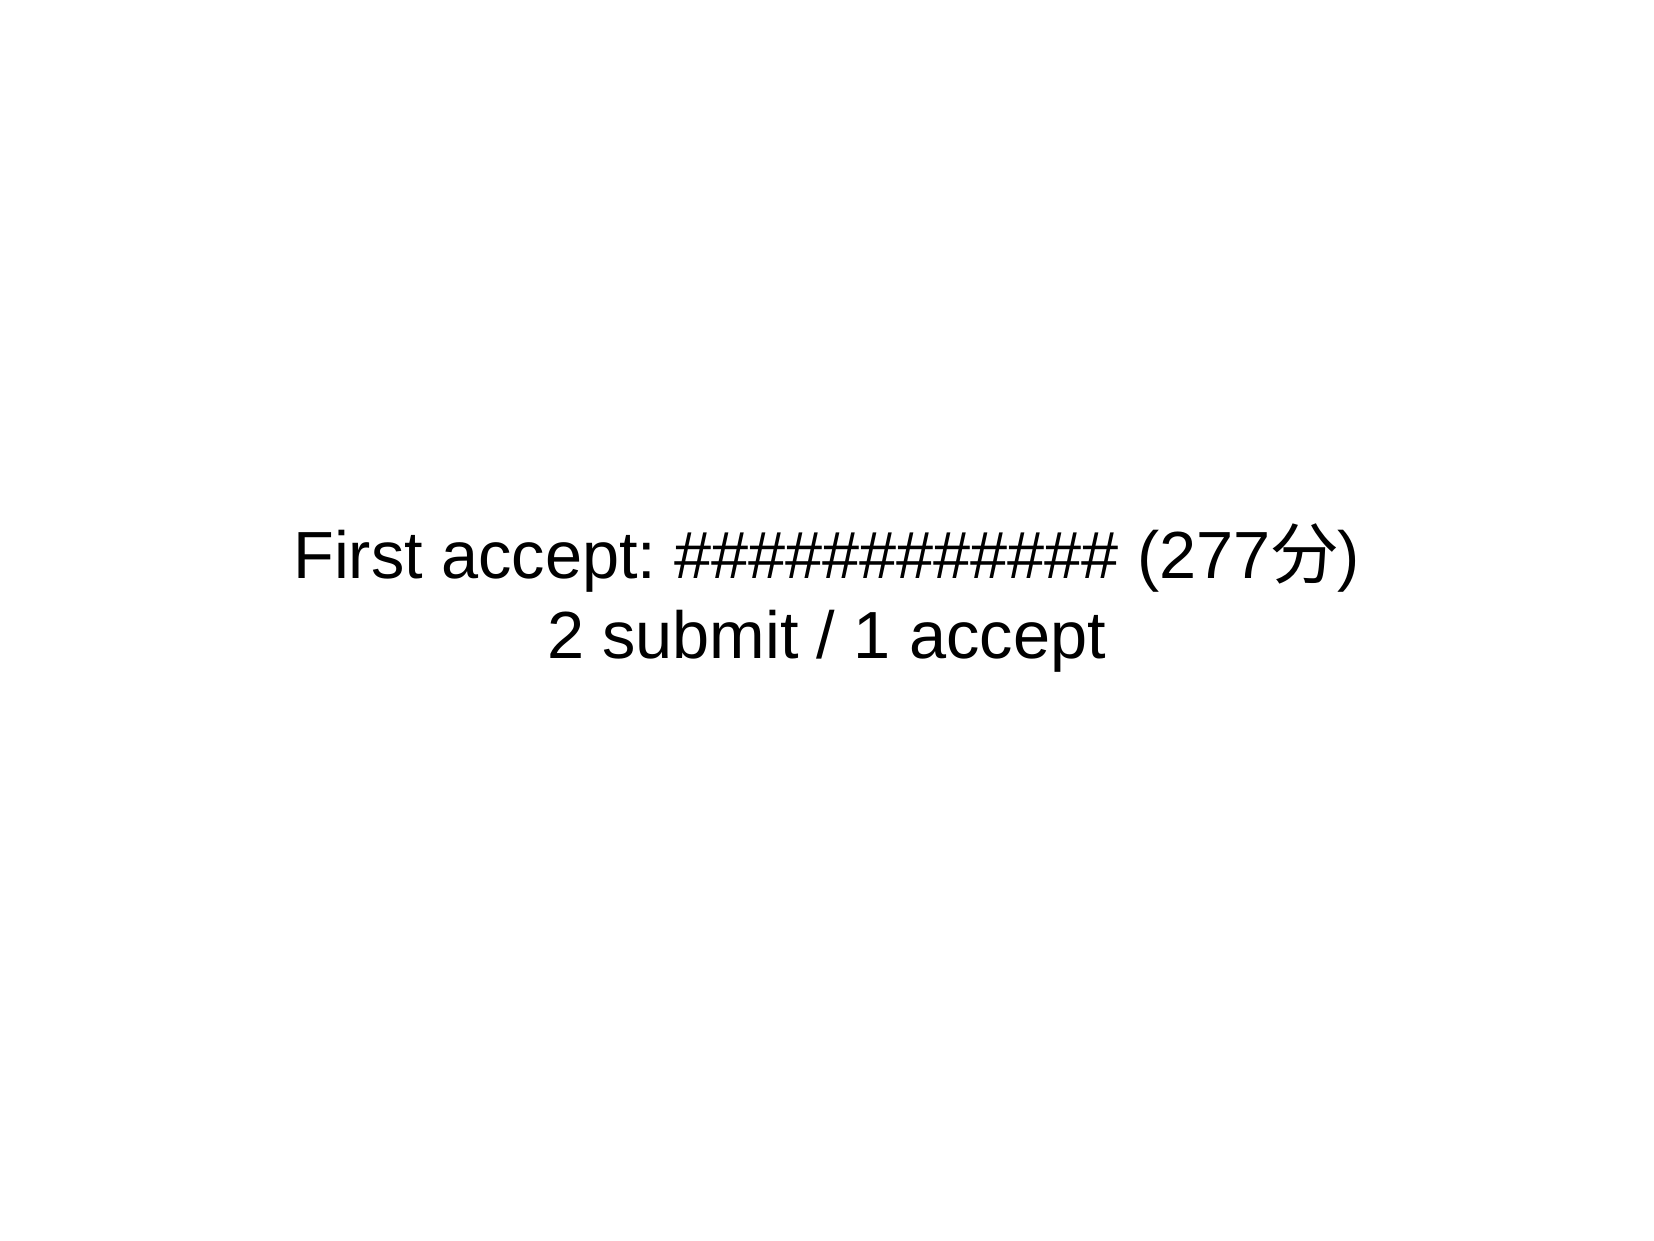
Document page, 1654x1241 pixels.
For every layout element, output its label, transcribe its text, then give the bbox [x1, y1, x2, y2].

subtitle First accept: ############ (277分) 2 submit / 1 accept [82, 297, 1571, 1102]
